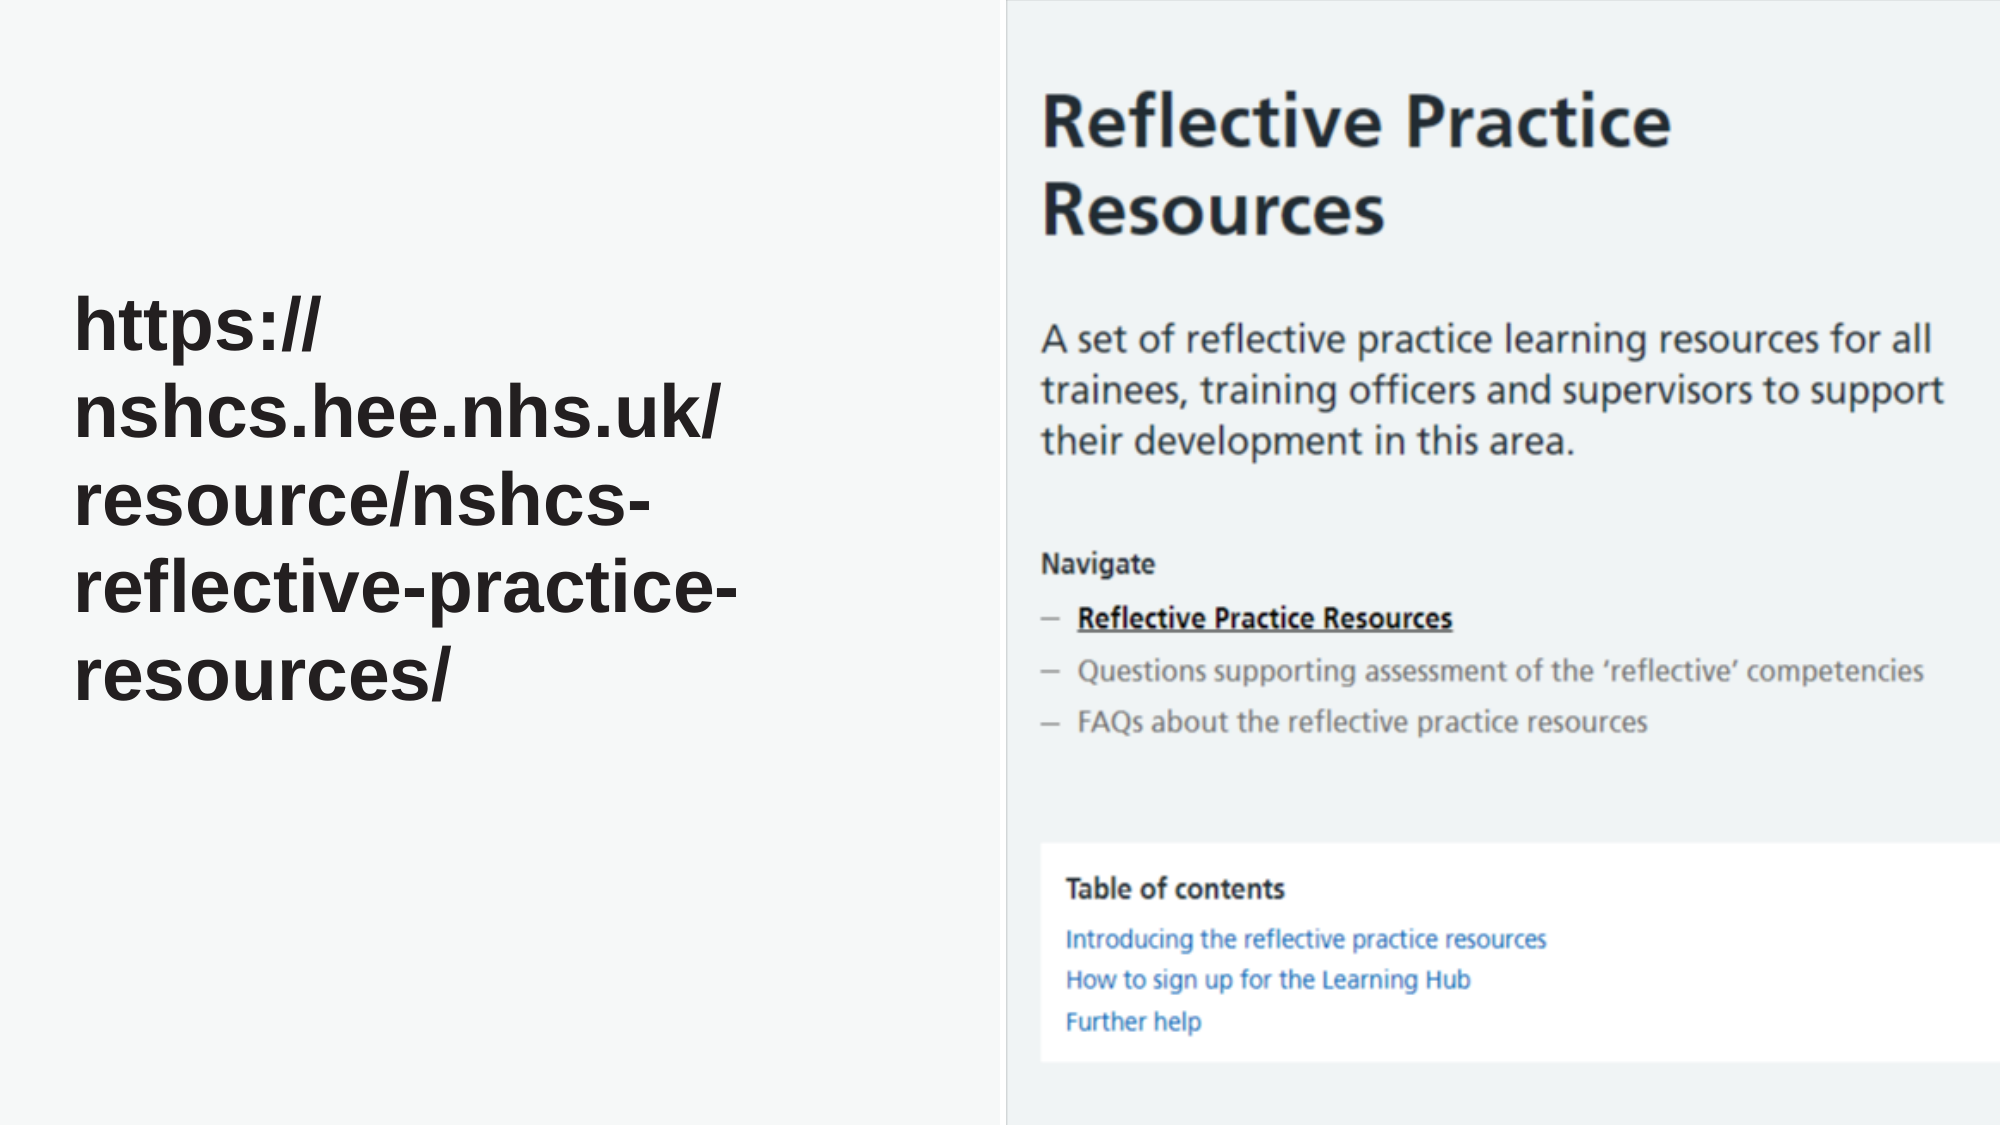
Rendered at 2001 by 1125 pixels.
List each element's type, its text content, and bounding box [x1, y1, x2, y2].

picture [999, 0, 2000, 1125]
title https://nshcs.hee.nhs.uk/resource/nshcs-reflective-practice-resources/ [58, 270, 864, 784]
